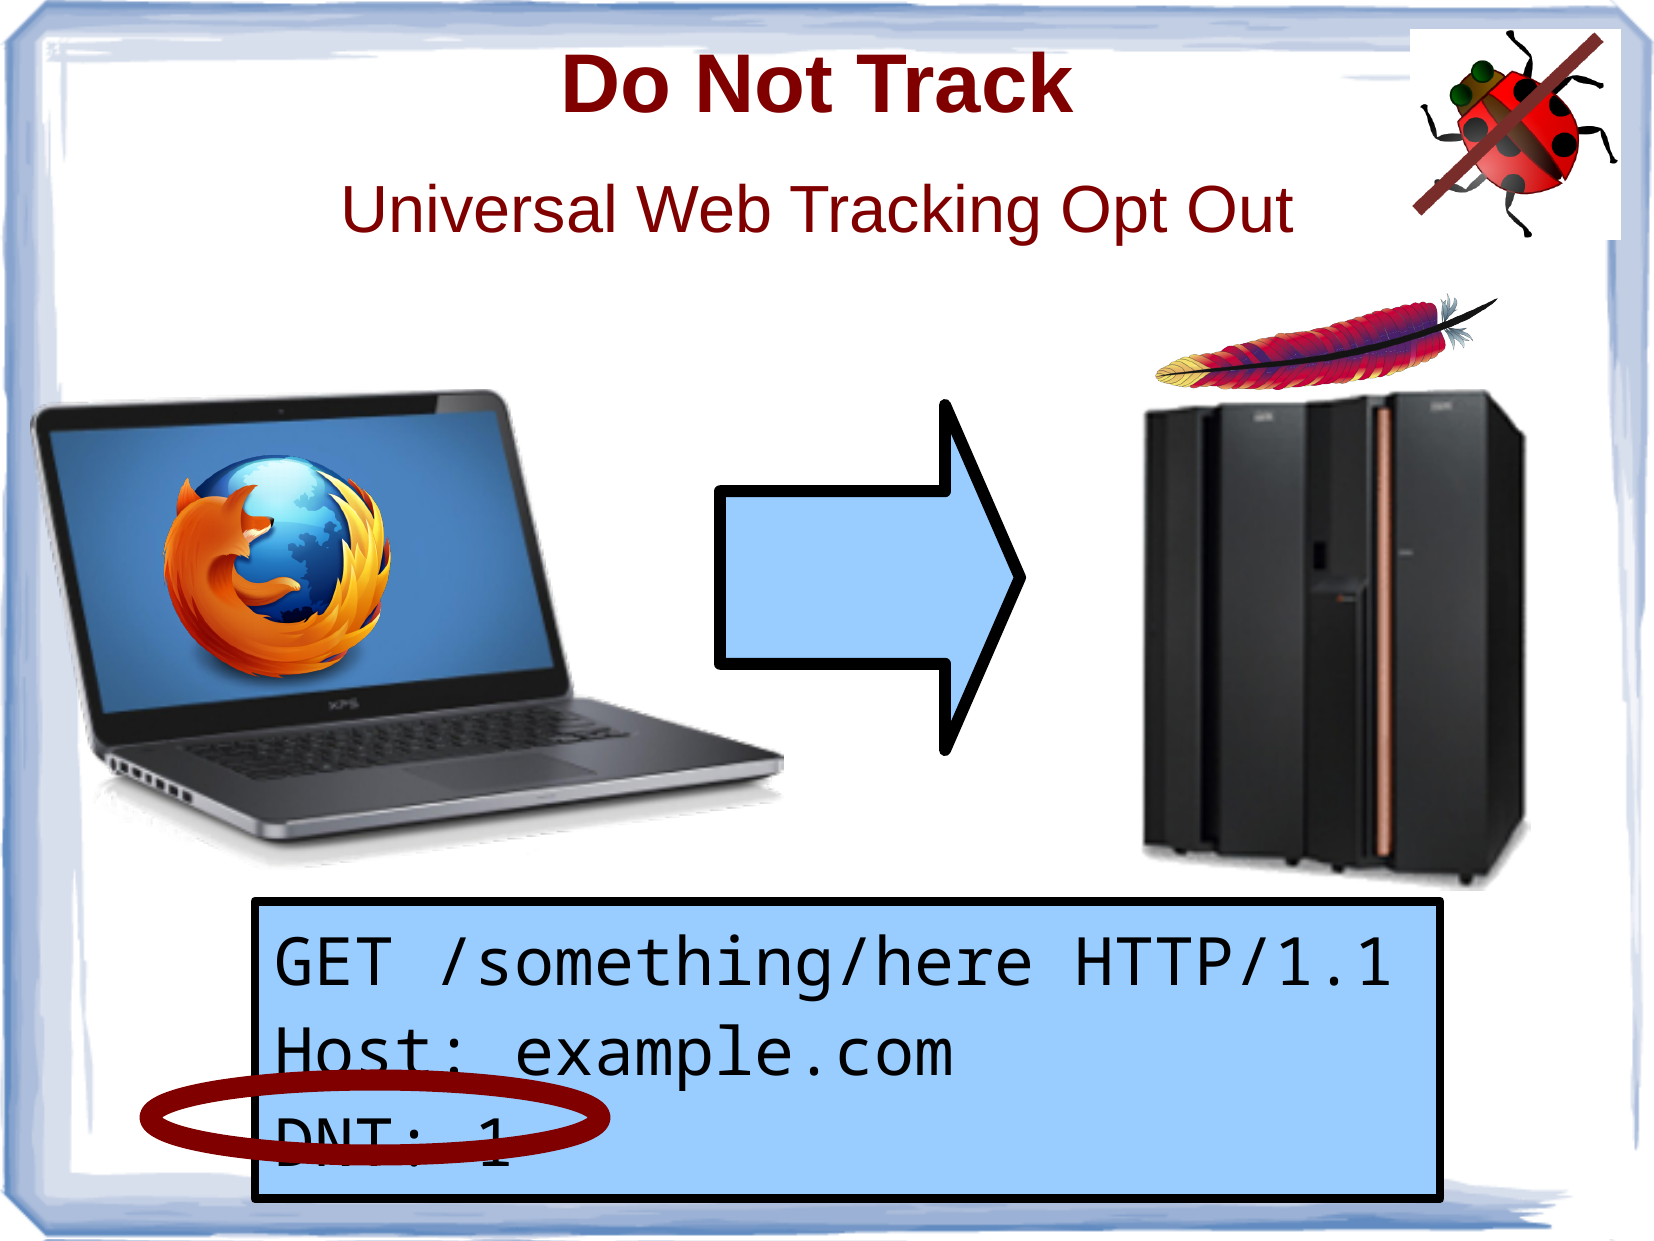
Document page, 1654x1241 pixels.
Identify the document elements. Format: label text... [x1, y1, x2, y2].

text_box Do Not Track Universal Web Tracking Opt Out [60, 30, 1576, 255]
picture [0, 0, 1654, 1241]
text_box [720, 405, 1021, 751]
text_box GET /something/here HTTP/1.1 Host: example.com DNT: 1 [255, 1091, 587, 1144]
text_box GET /something/here HTTP/1.1 Host: example.com DNT: 1 [255, 901, 1441, 1199]
